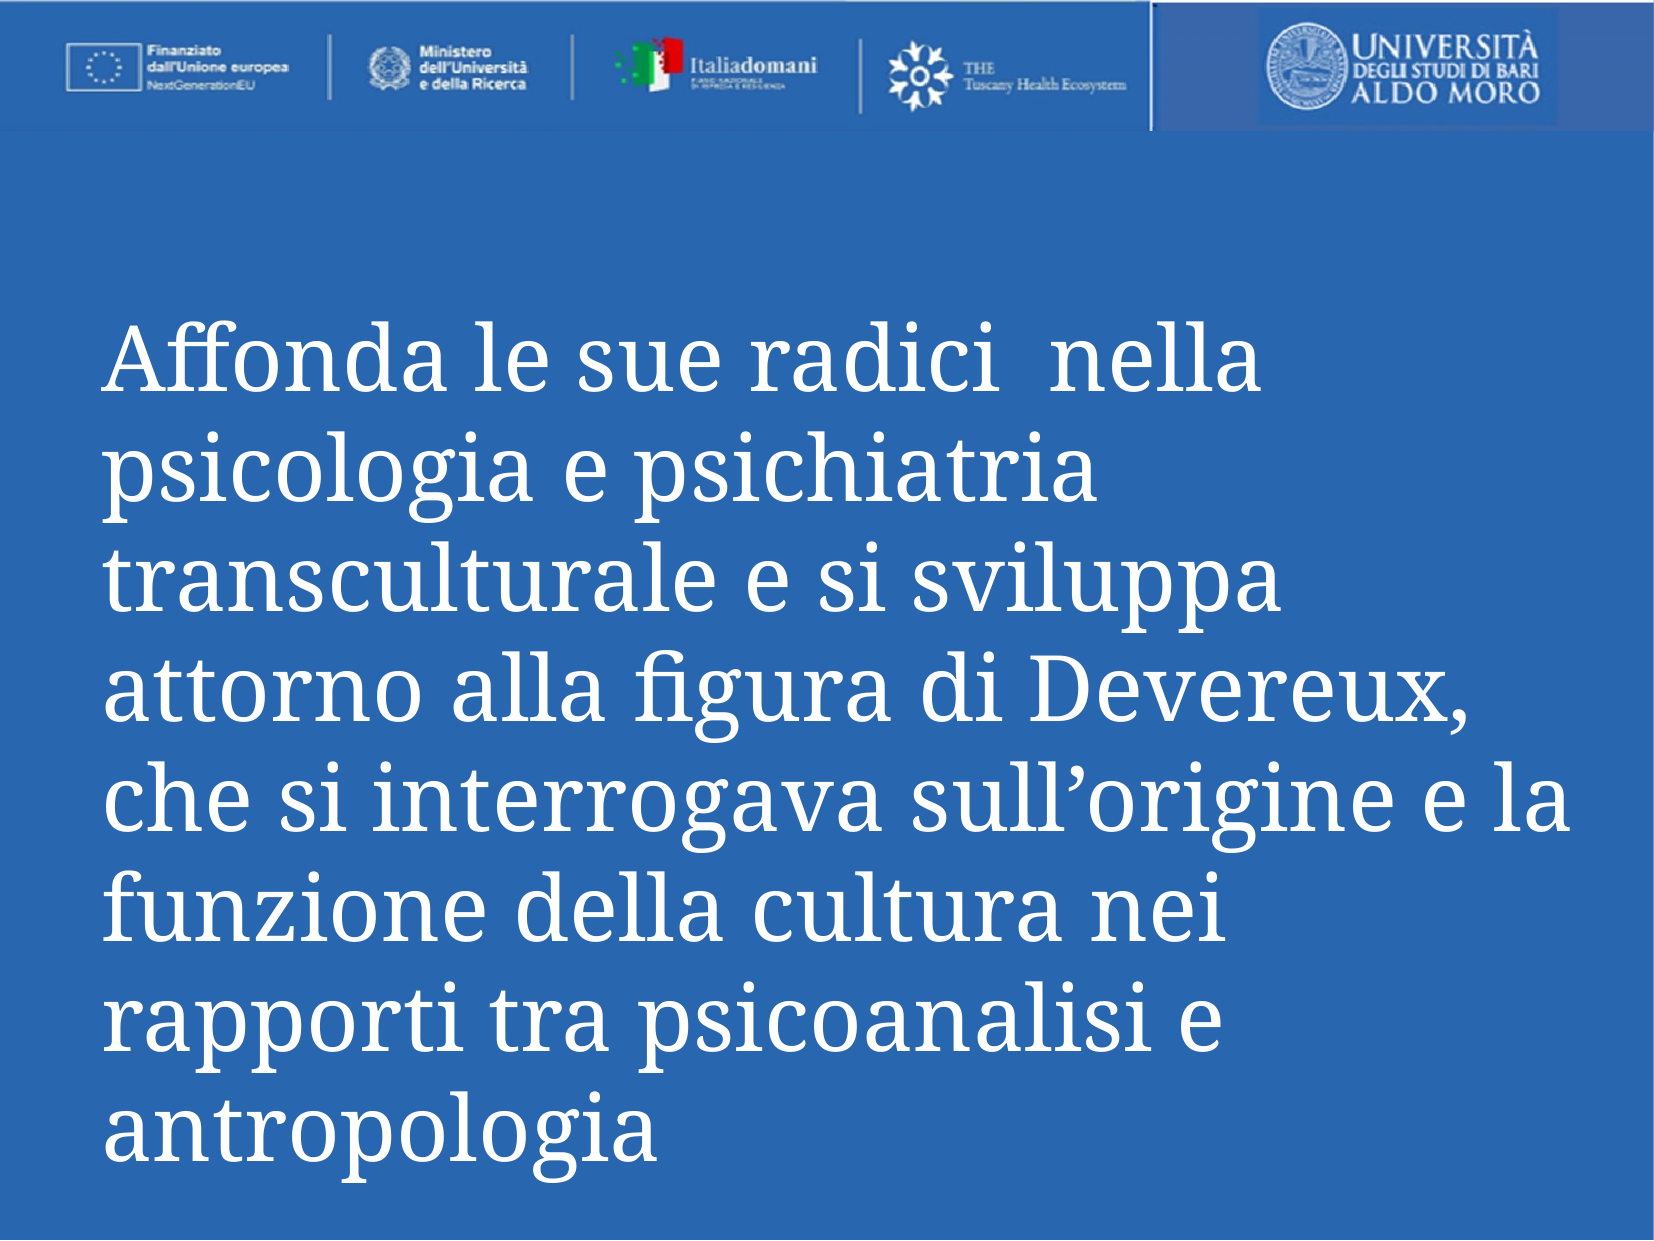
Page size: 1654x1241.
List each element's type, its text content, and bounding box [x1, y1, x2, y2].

subtitle Affonda le sue radici nella psicologia e psichiatria transculturale e si sviluppa attorno alla figura di Devereux, che si interrogava sull’origine e la funzione della cultura nei rapporti tra psicoanalisi e antropologia info@etnopsi.it [74, 292, 1603, 677]
picture [0, 0, 1654, 132]
